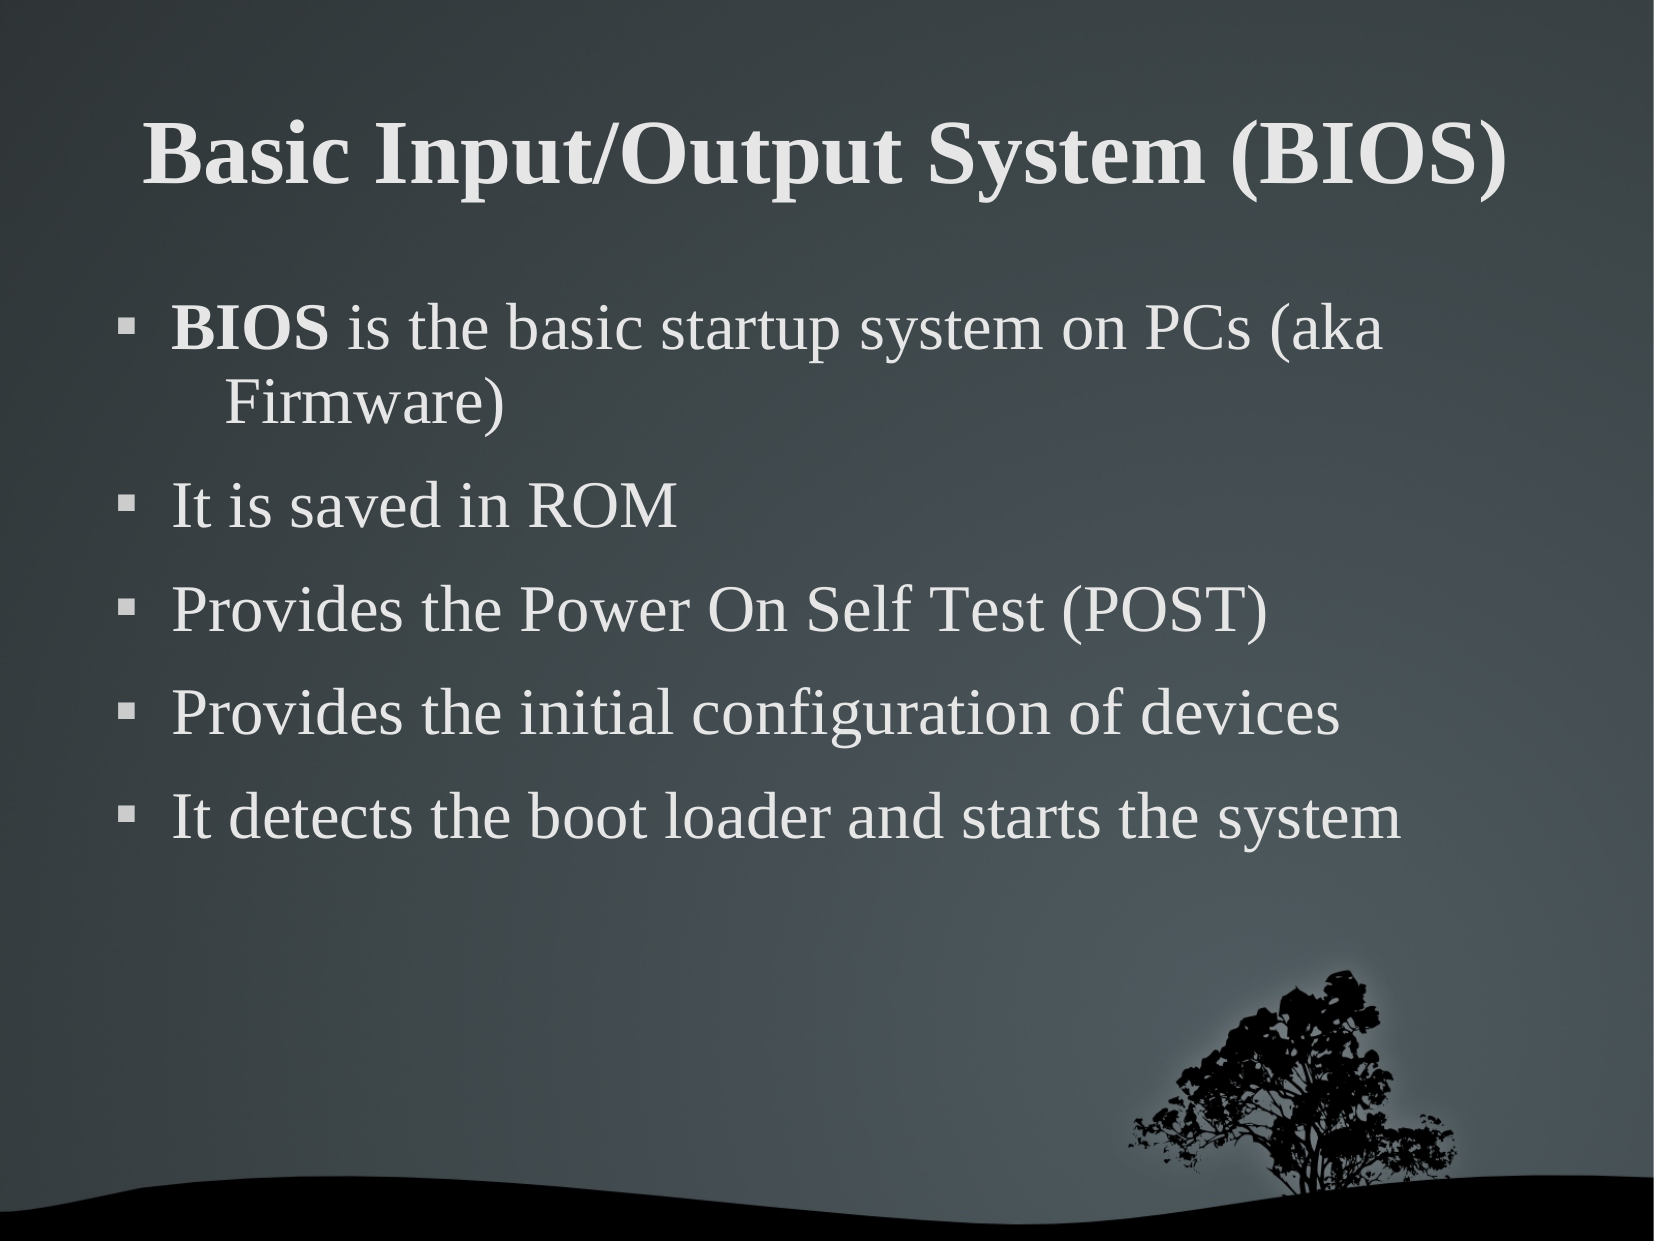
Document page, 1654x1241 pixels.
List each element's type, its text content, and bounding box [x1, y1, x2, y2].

picture [0, 0, 1654, 1241]
title Basic Input/Output System (BIOS) [82, 33, 1571, 273]
list BIOS is the basic startup system on PCs (aka Firmware) It is saved in ROM Provides the Power On Self Test (POST) Provides the initial configuration of devices It detects the boot loader and starts the system [82, 290, 1571, 1109]
